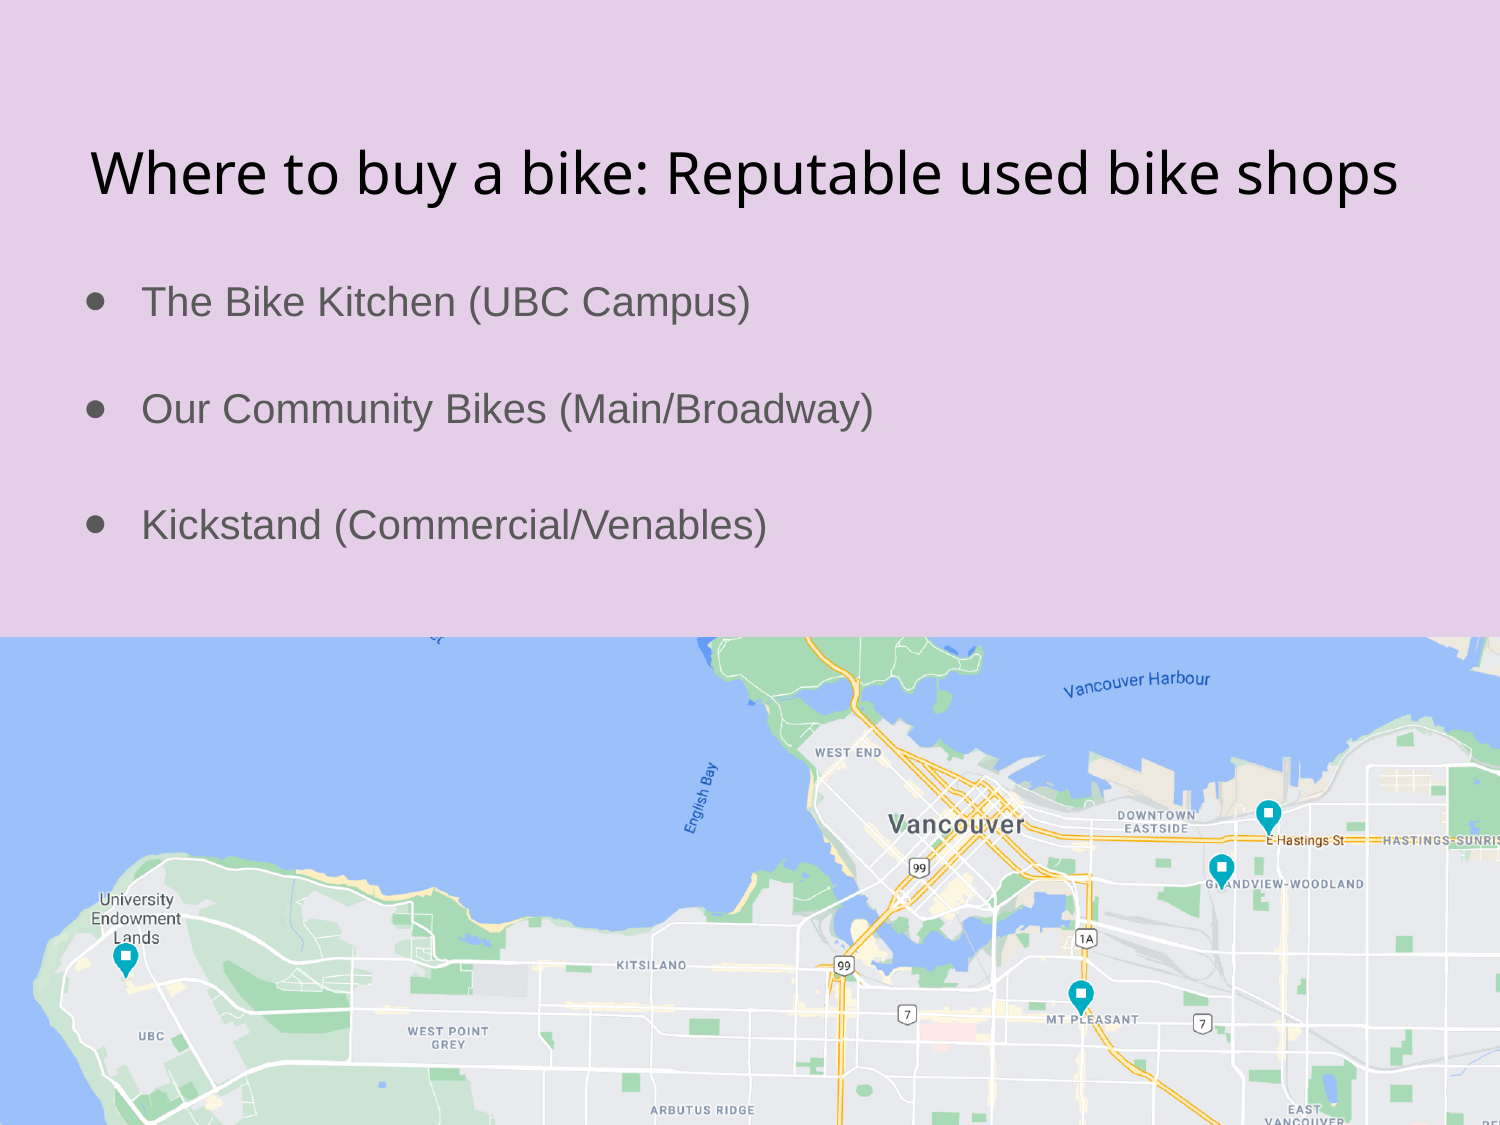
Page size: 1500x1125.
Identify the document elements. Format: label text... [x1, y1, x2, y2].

title Where to buy a bike: Reputable used bike shops [75, 121, 1458, 233]
list The Bike Kitchen (UBC Campus) Our Community Bikes (Main/Broadway) Kickstand (Commercial/Venables) [51, 252, 1449, 637]
picture [0, 637, 1500, 1125]
